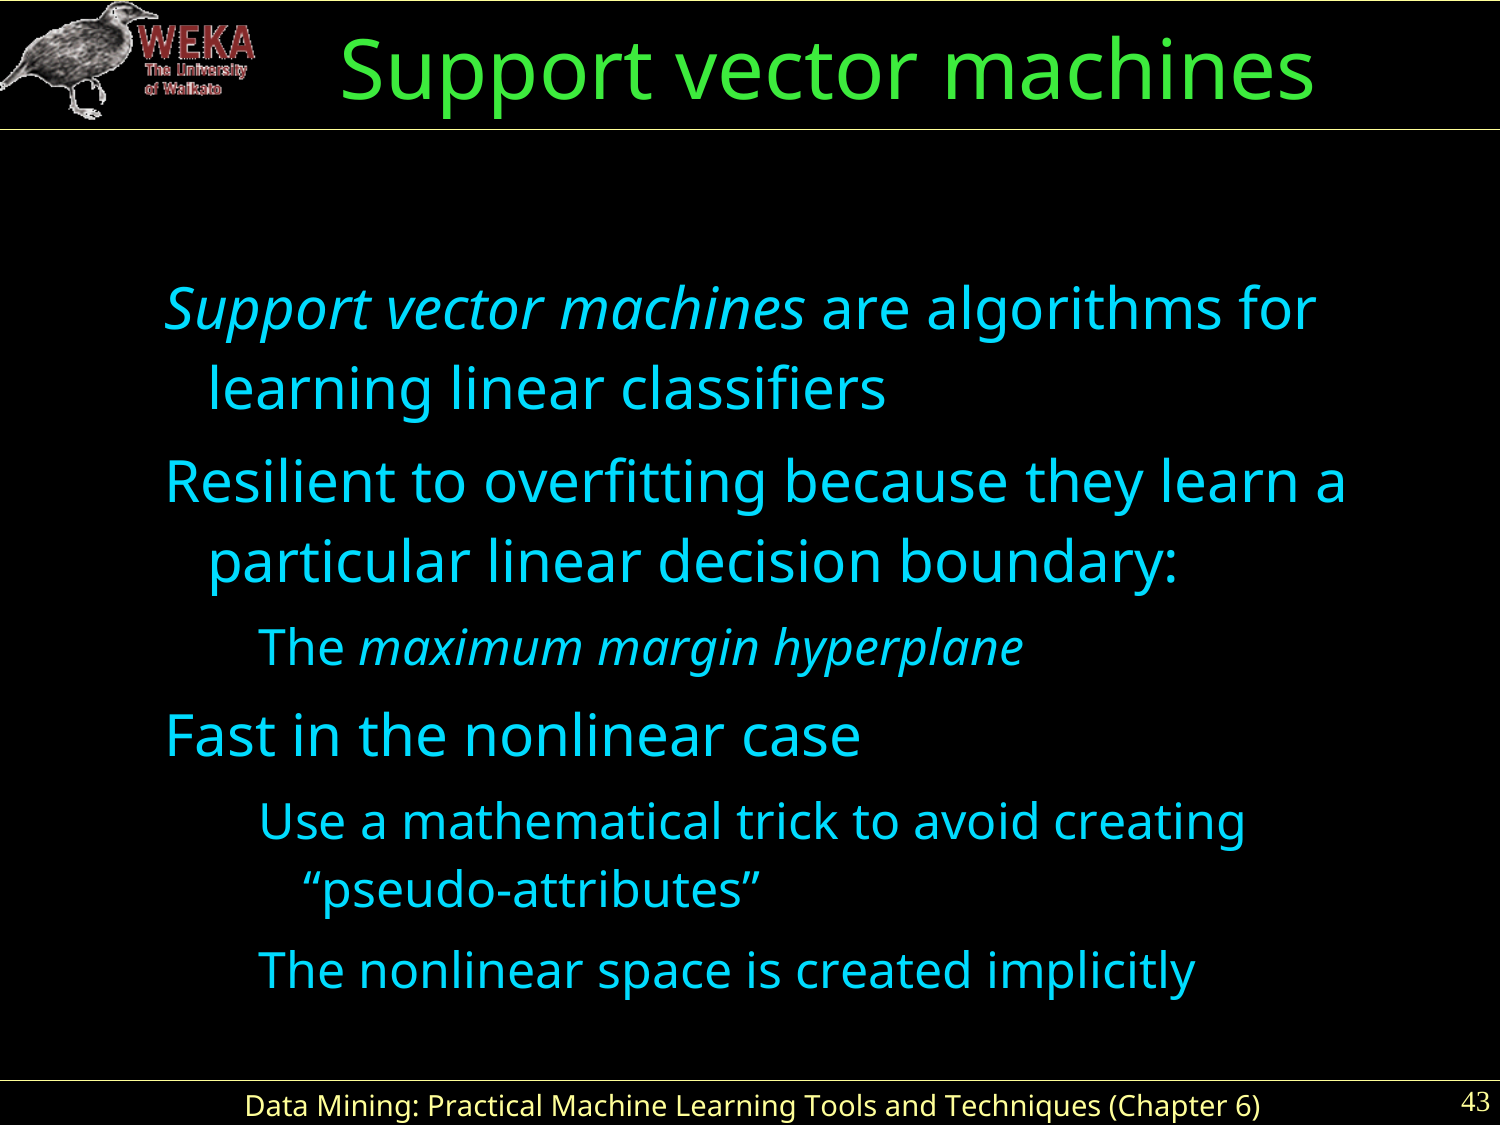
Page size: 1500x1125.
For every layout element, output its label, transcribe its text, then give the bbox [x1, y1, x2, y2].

picture [0, 1, 266, 129]
list Support vector machines are algorithms for learning linear classifiers Resilient to overfitting because they learn a particular linear decision boundary: The maximum margin hyperplane Fast in the nonlinear case Use a mathematical trick to avoid creating “pseudo-attributes” The nonlinear space is created implicitly [149, 260, 1388, 936]
title Support vector machines [324, 0, 1500, 148]
